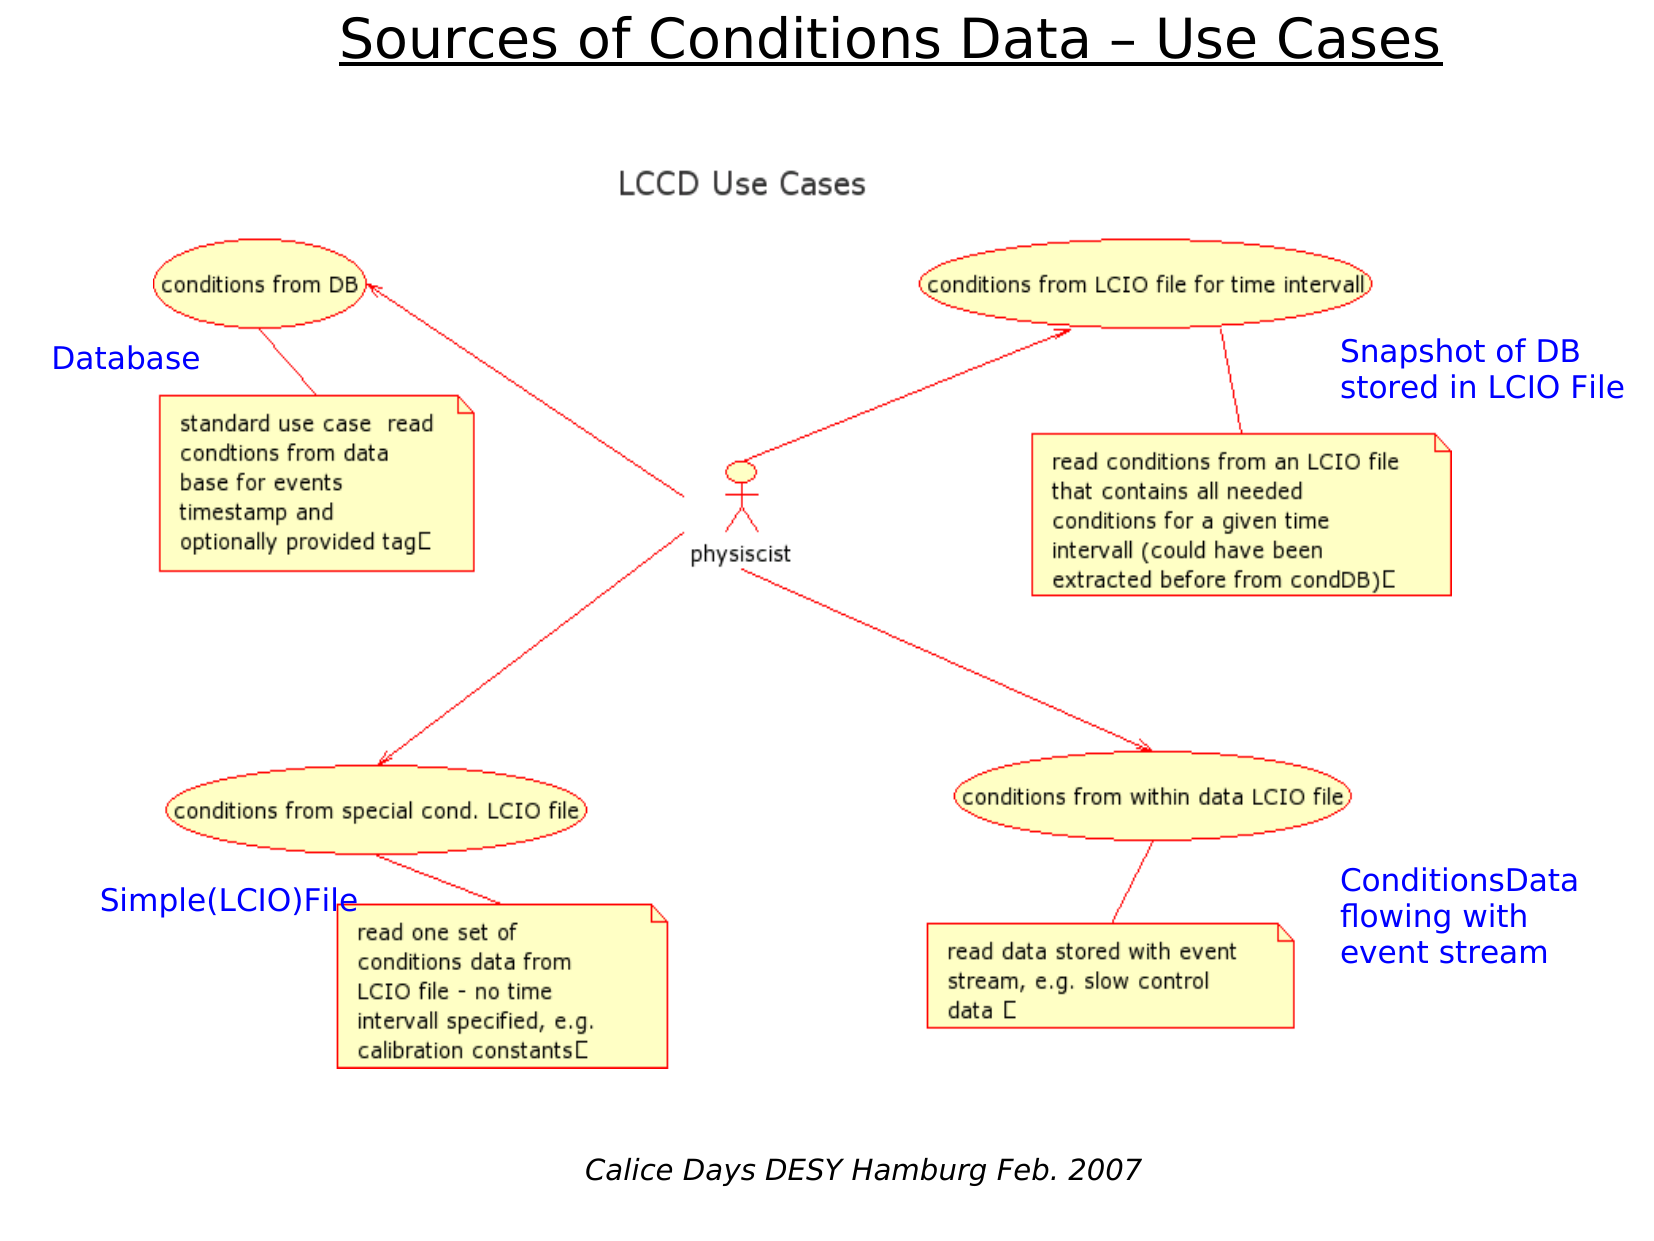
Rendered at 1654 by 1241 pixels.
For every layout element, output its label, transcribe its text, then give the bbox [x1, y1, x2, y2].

picture [153, 159, 1452, 1069]
text_box ConditionsData flowing with event stream [1325, 854, 1595, 993]
text_box Sources of Conditions Data – Use Cases [324, 0, 1451, 81]
text_box Simple(LCIO)File [84, 874, 374, 932]
text_box Database [36, 333, 215, 391]
text_box Snapshot of DB stored in LCIO File [1325, 326, 1641, 424]
